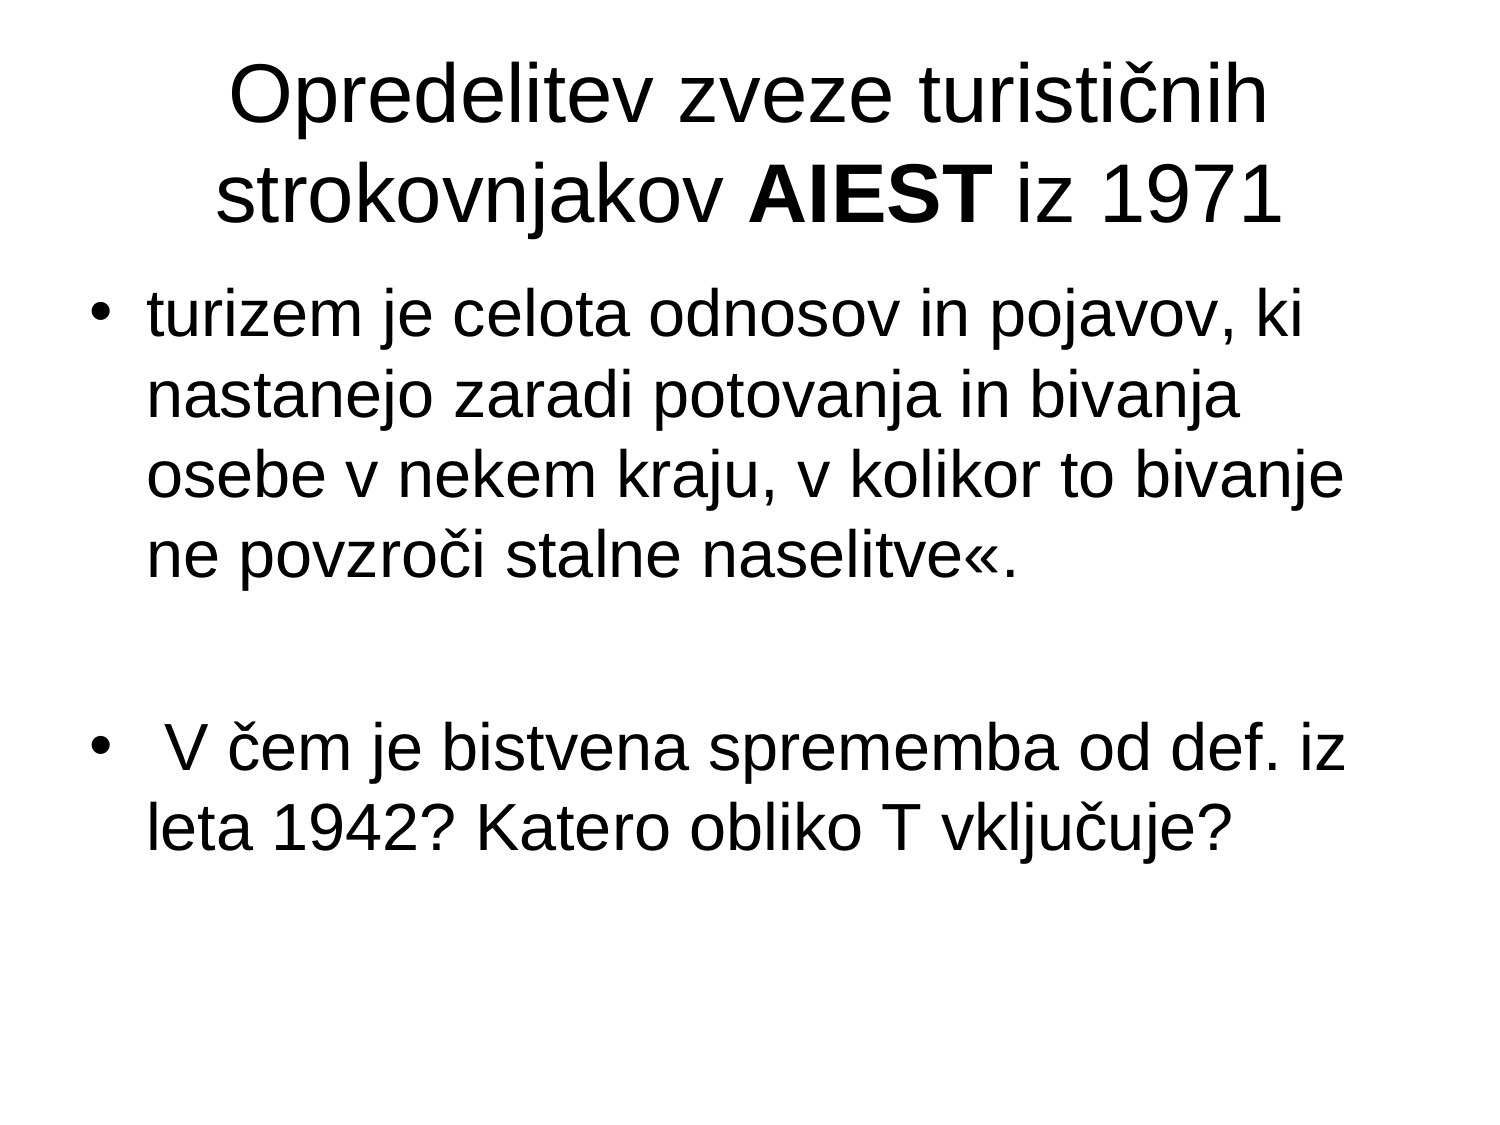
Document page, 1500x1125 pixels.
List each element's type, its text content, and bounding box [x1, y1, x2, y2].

list turizem je celota odnosov in pojavov, ki nastanejo zaradi potovanja in bivanja osebe v nekem kraju, v kolikor to bivanje ne povzroči stalne naselitve«. V čem je bistvena sprememba od def. iz leta 1942? Katero obliko T vključuje? [75, 262, 1426, 1006]
title Opredelitev zveze turističnih strokovnjakov AIEST iz 1971 [75, 31, 1426, 247]
